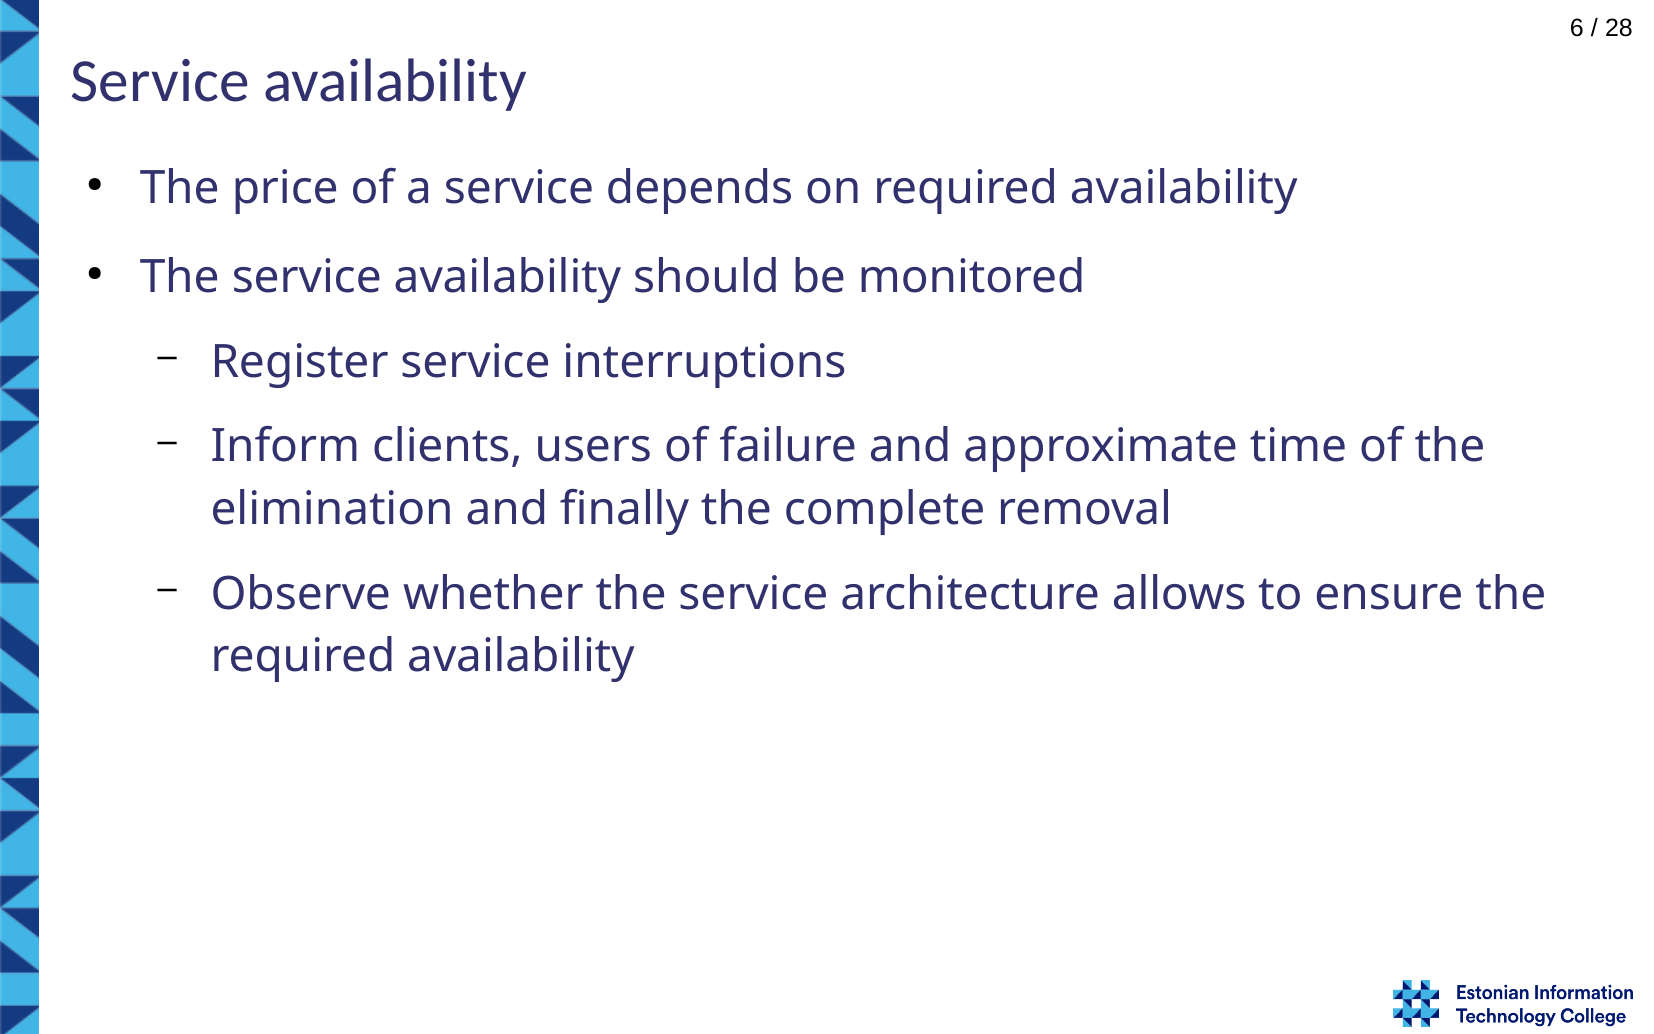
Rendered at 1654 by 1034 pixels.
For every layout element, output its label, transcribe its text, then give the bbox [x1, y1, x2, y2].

title Service availability [70, 41, 1630, 130]
picture [1393, 980, 1633, 1027]
list The price of a service depends on required availability The service availability should be monitored Register service interruptions Inform clients, users of failure and approximate time of the elimination and finally the complete removal Observe whether the service architecture allows to ensure the required availability [68, 153, 1630, 957]
